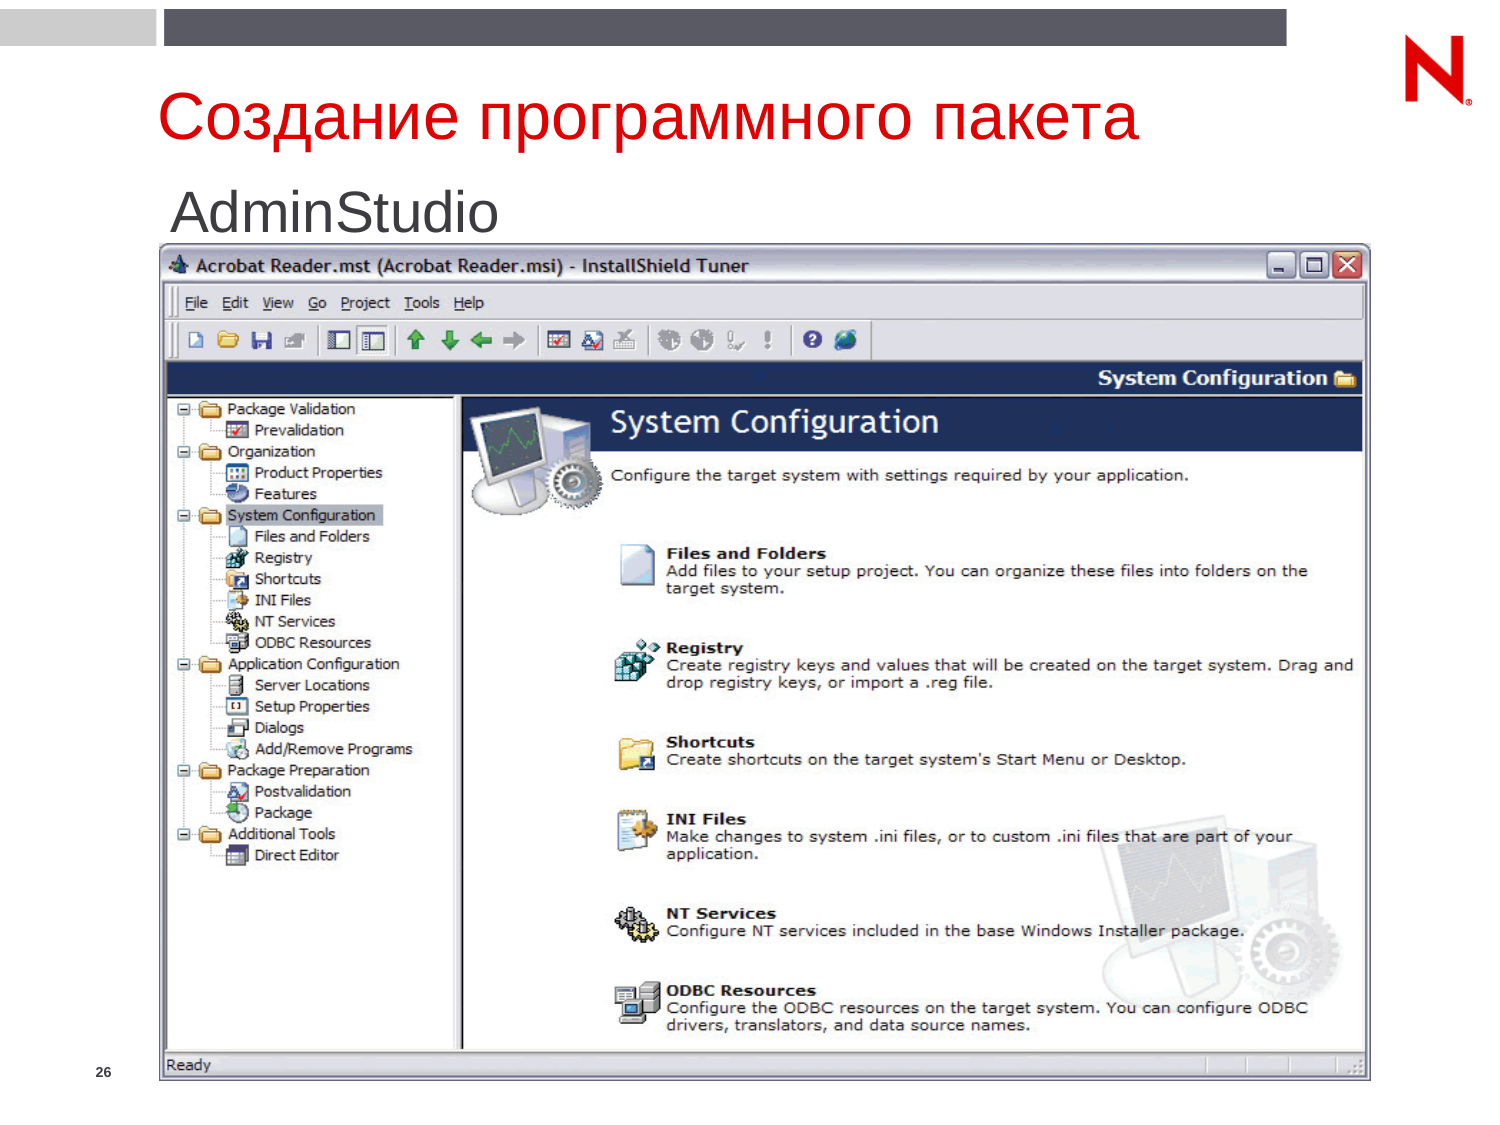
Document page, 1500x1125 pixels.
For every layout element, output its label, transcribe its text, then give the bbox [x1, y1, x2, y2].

picture [159, 243, 1371, 1081]
text_box Создание программного пакета [143, 71, 1369, 171]
text_box AdminStudio [155, 172, 549, 253]
picture [1403, 32, 1473, 107]
